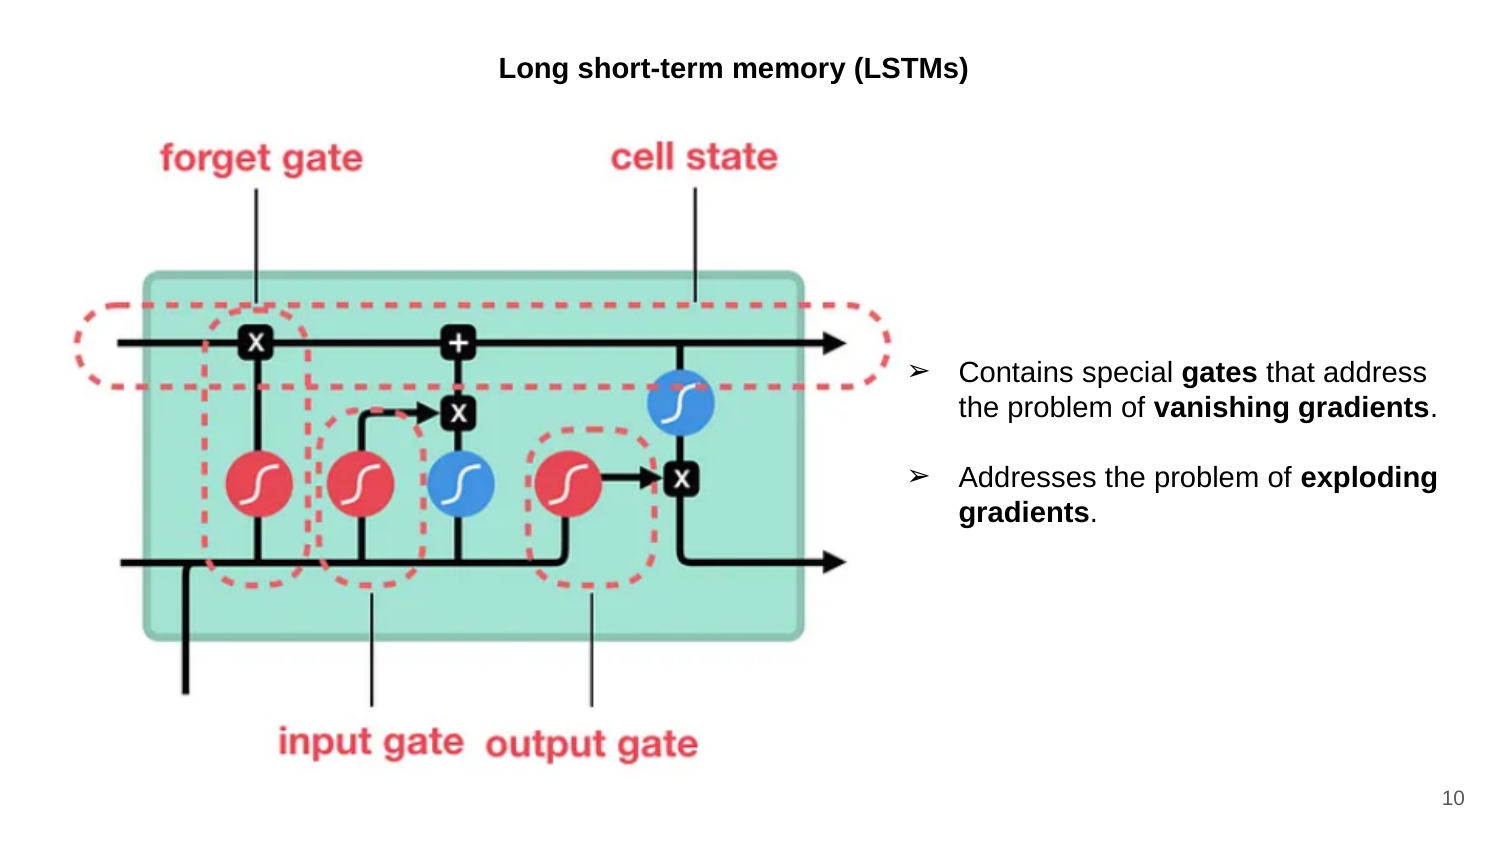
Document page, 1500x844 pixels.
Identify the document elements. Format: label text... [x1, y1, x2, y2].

text_box Long short-term memory (LSTMs) [483, 34, 992, 104]
text_box Contains special gates that address the problem of vanishing gradients. Addresses the problem of exploding gradients. [868, 303, 1480, 584]
slide_number <number> [1389, 764, 1480, 830]
picture [53, 112, 936, 805]
